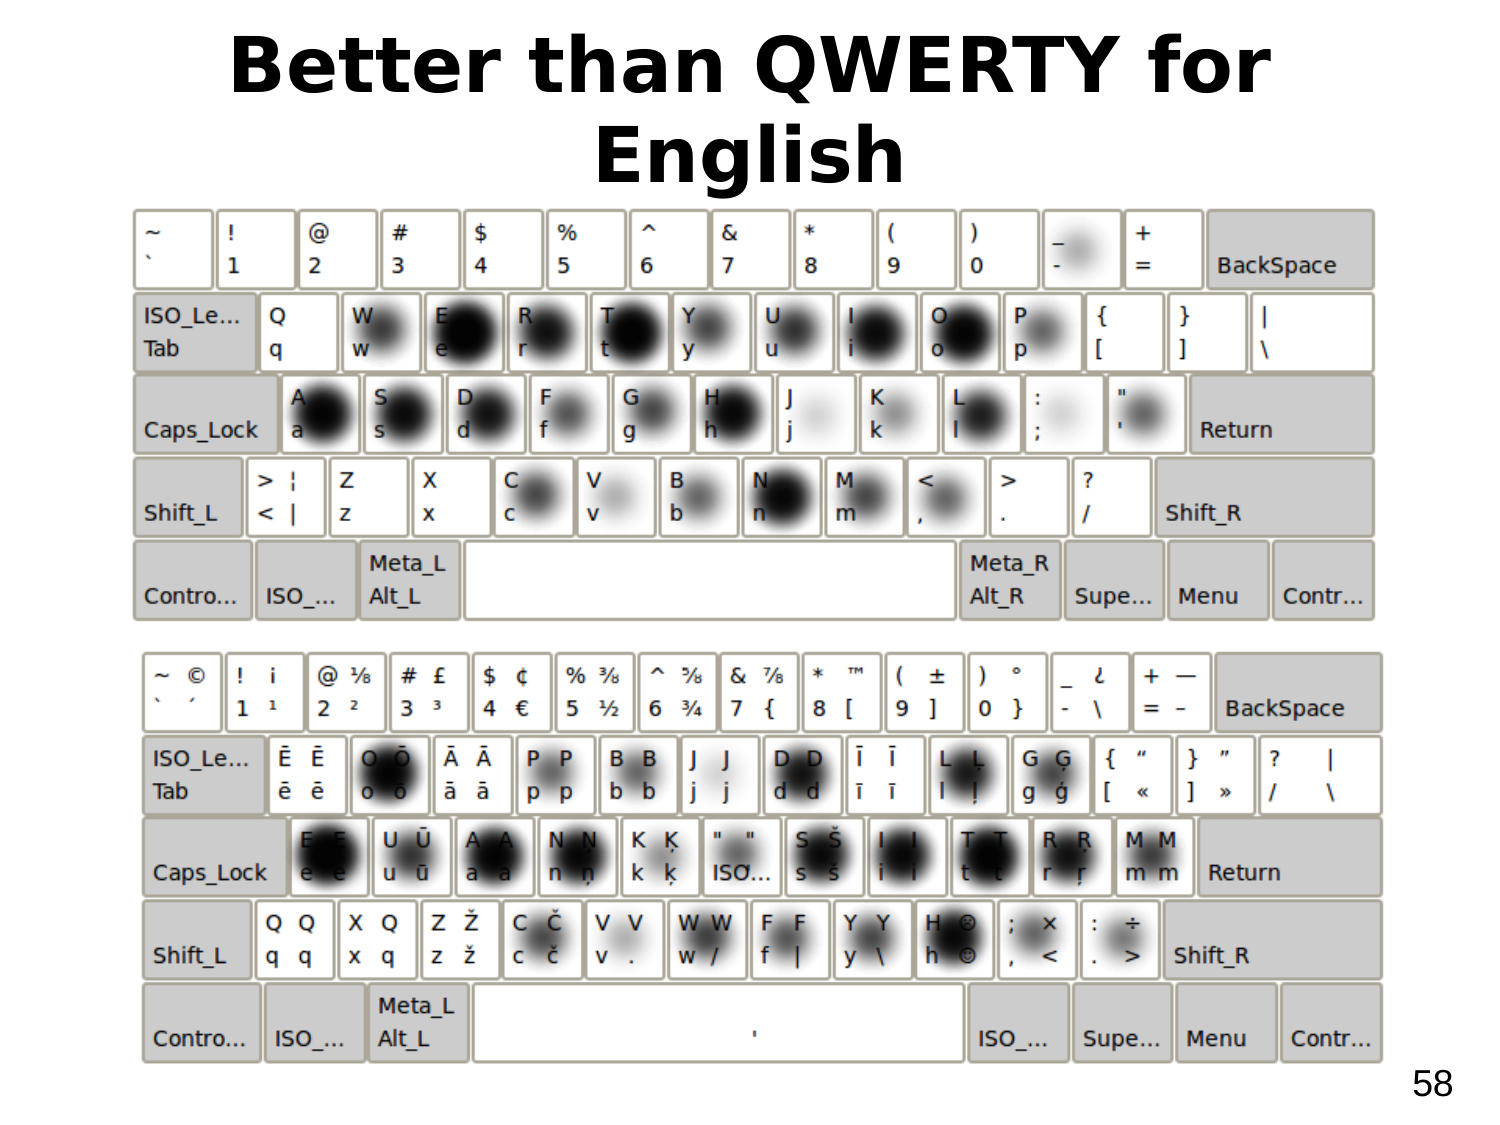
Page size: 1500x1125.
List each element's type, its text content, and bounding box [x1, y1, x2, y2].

title Better than QWERTY for English [75, 21, 1425, 201]
picture [139, 649, 1388, 1070]
picture [130, 206, 1380, 626]
